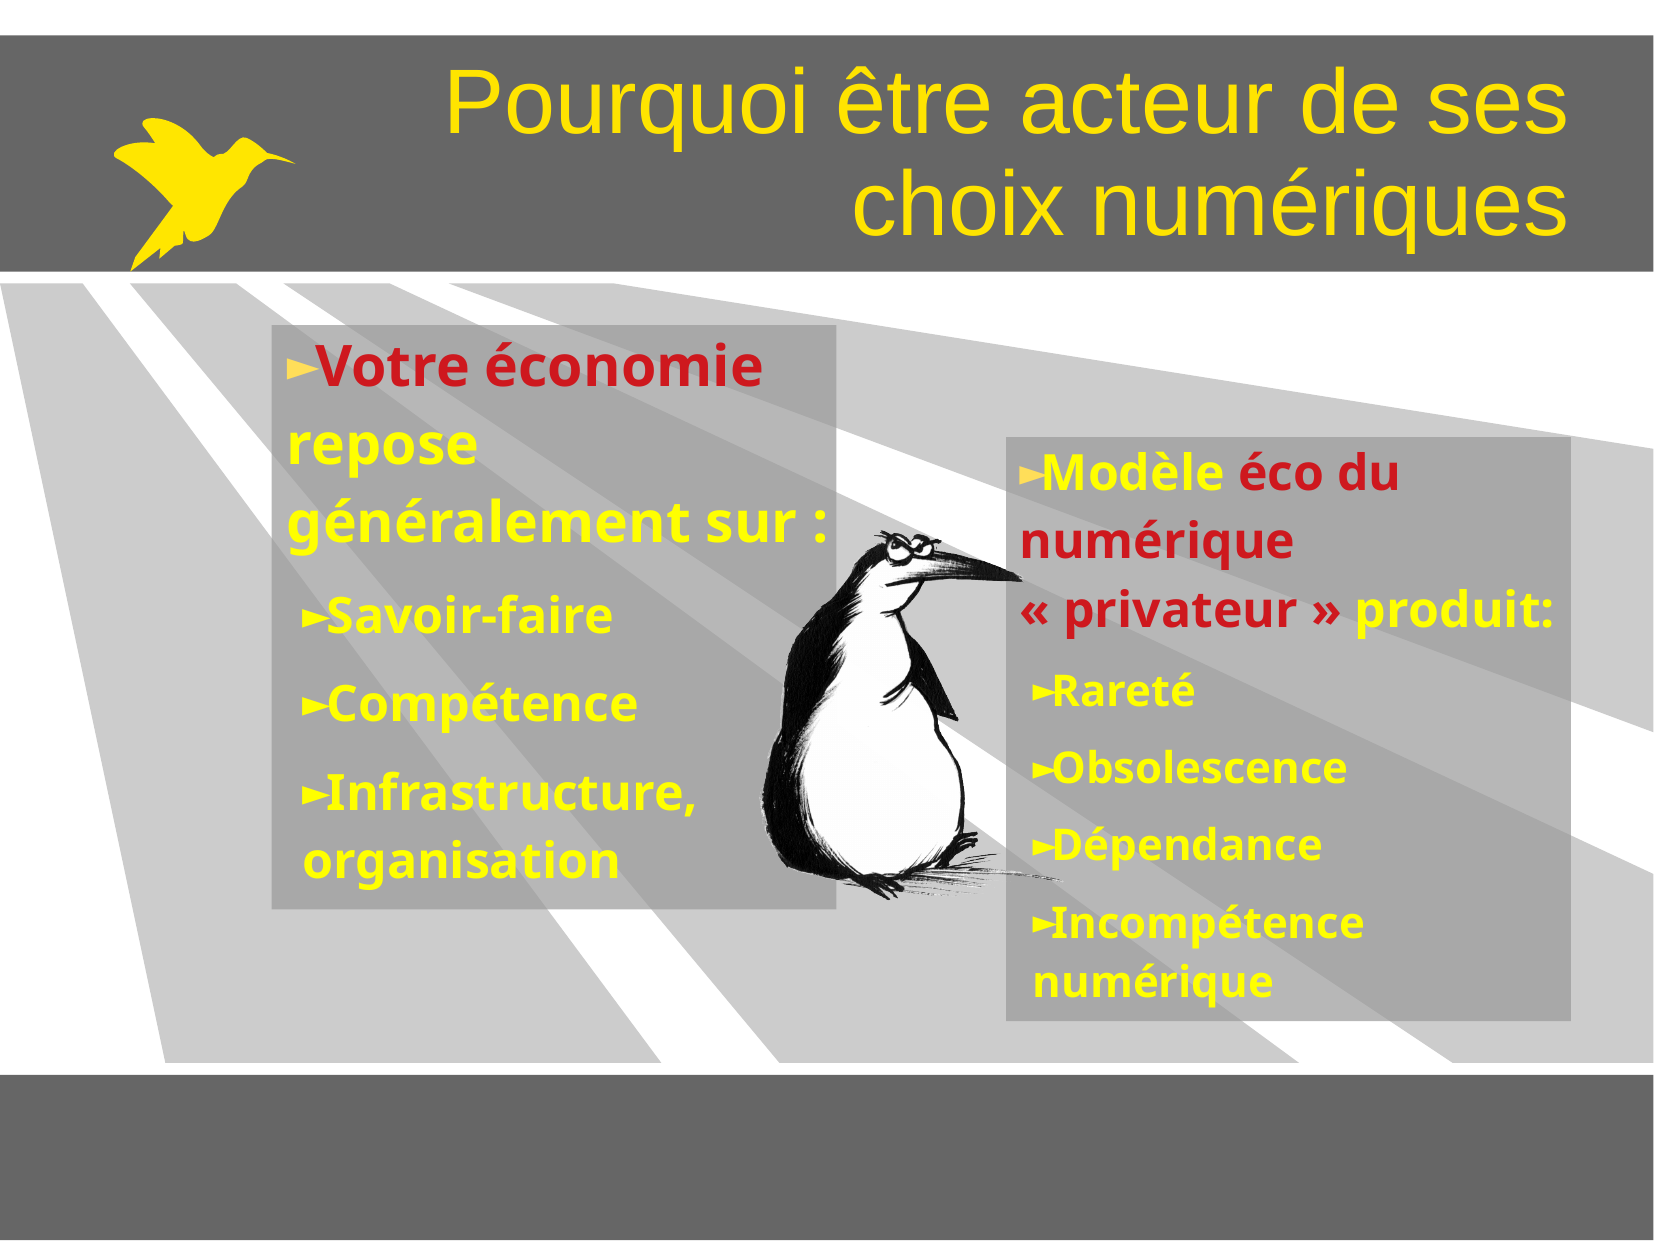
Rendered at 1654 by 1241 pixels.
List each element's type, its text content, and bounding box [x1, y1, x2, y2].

title Pourquoi être acteur de ses choix numériques [283, 49, 1571, 257]
list Votre économie repose généralement sur : Savoir-faire Compétence Infrastructure, organisation [271, 325, 837, 910]
picture [755, 525, 1087, 912]
list Modèle éco du numérique « privateur » produit: Rareté Obsolescence Dépendance Incompétence numérique [1006, 437, 1571, 1022]
